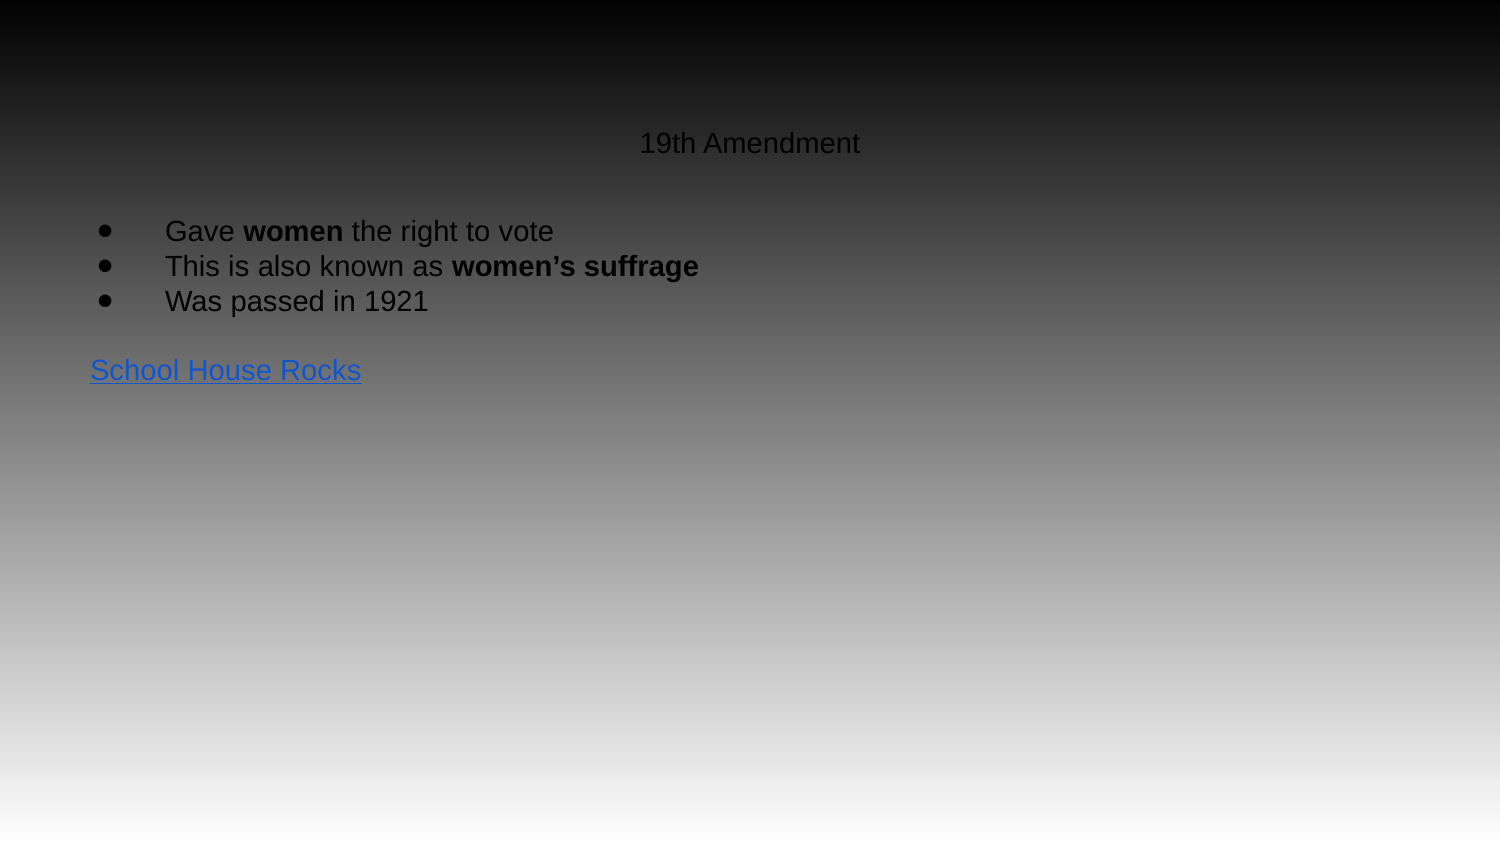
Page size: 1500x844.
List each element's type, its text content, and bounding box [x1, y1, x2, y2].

list Gave women the right to vote This is also known as women’s suffrage Was passed in 1921 School House Rocks [75, 196, 1425, 808]
title 19th Amendment [75, 33, 1425, 175]
